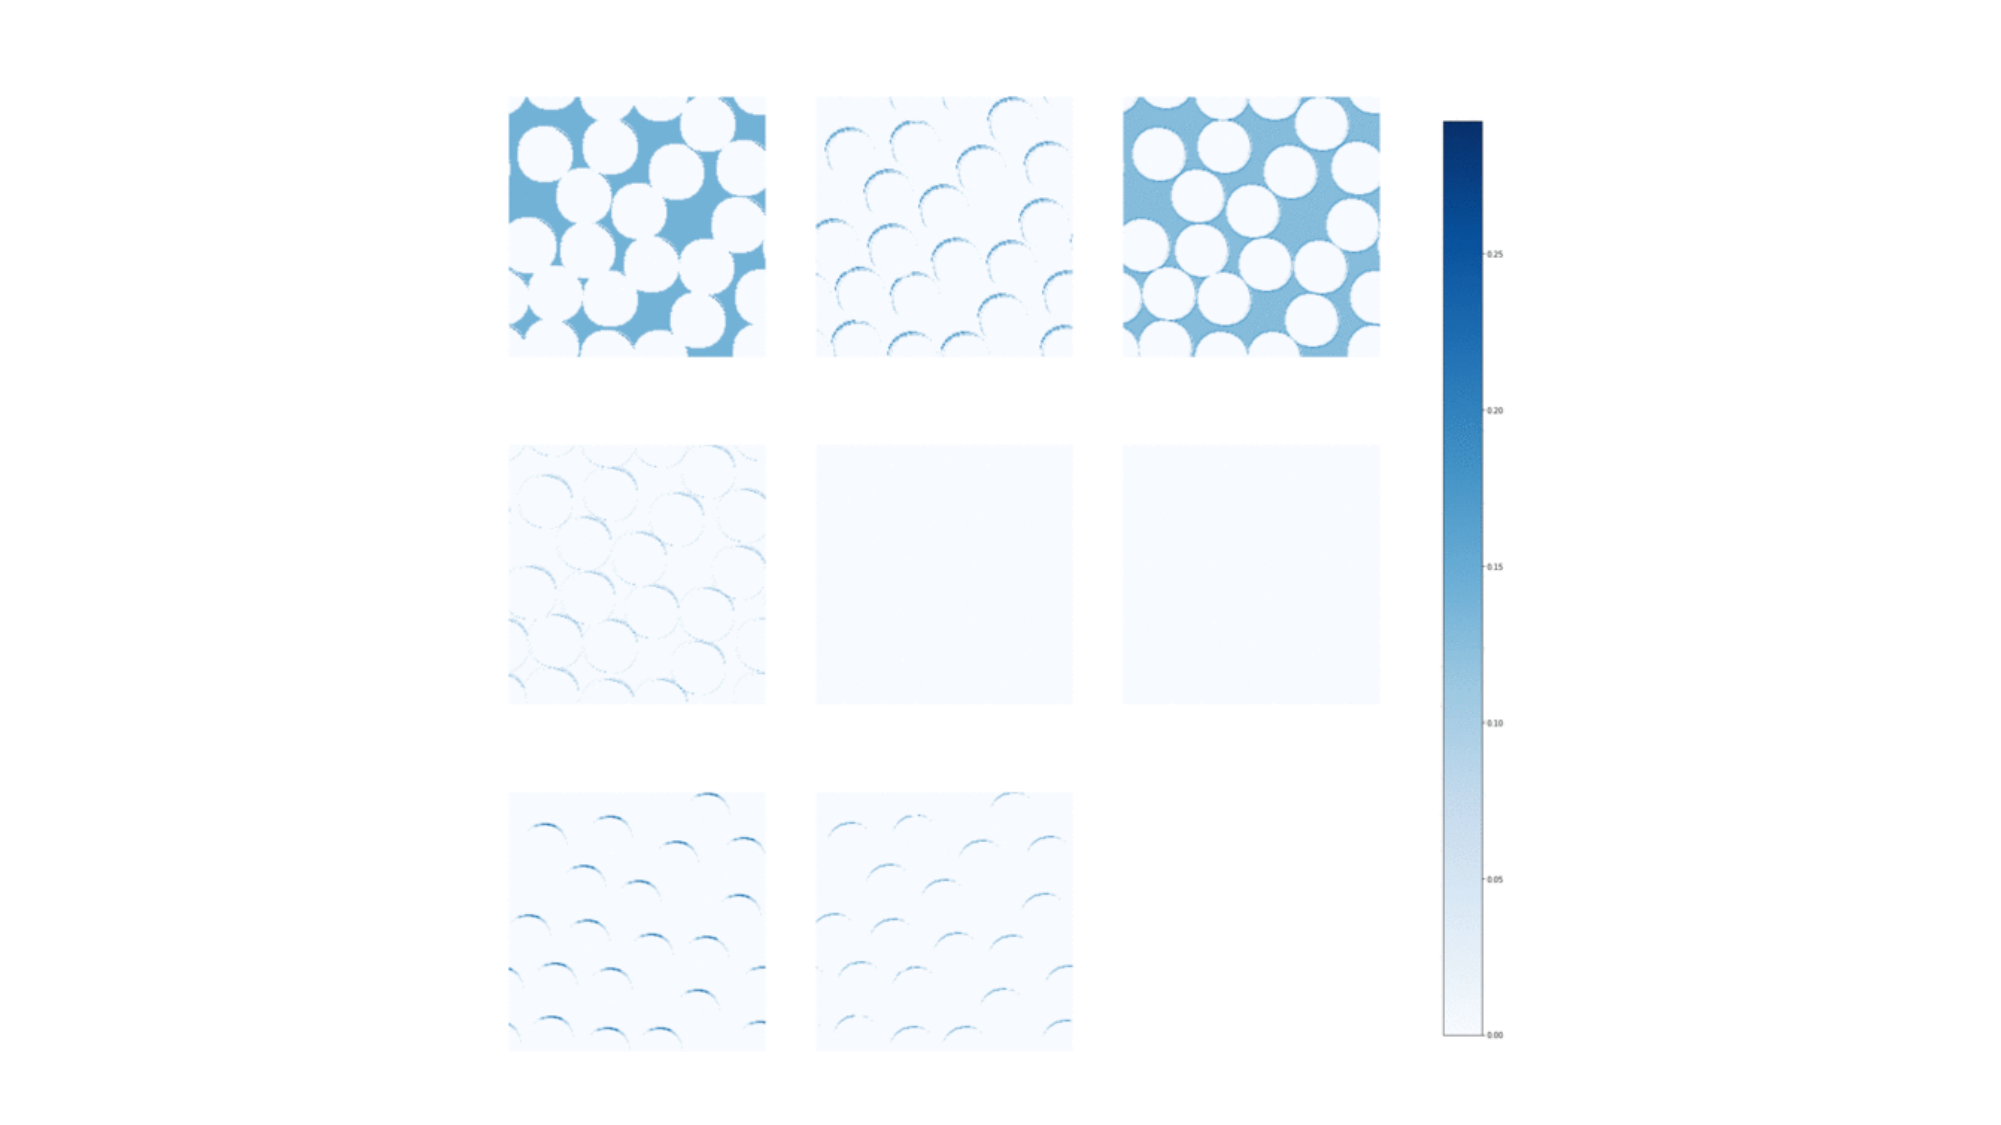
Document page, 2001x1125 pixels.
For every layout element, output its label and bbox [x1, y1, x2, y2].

picture [504, 0, 1521, 1073]
